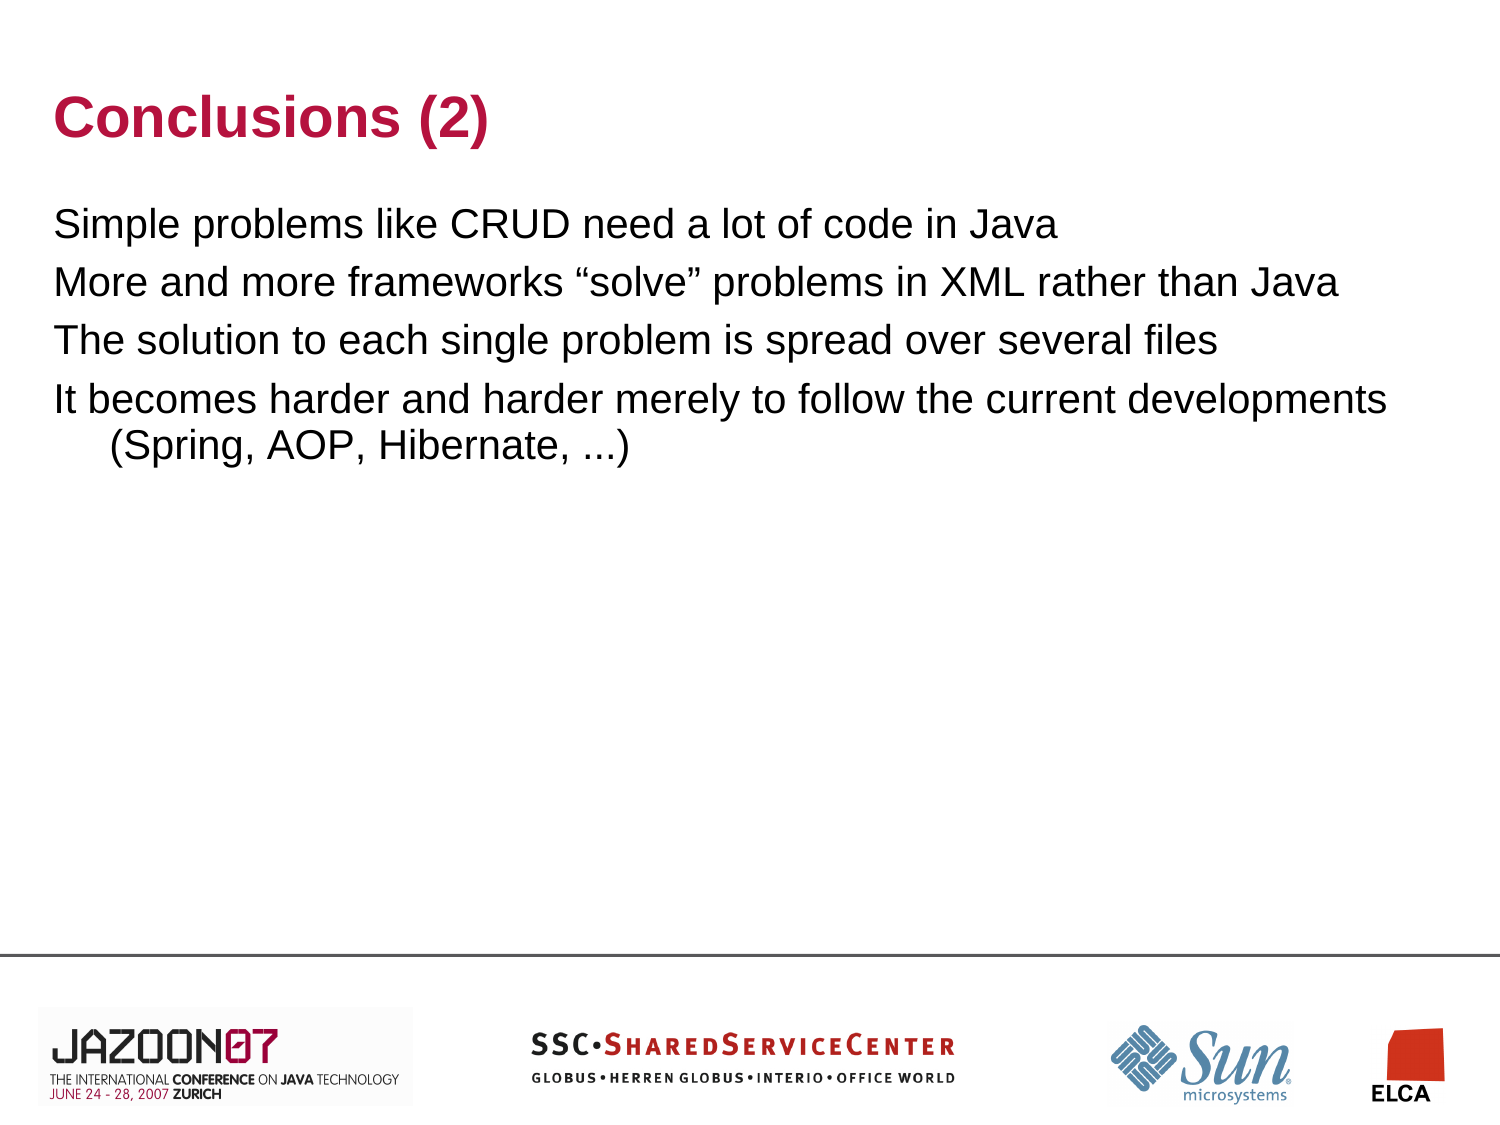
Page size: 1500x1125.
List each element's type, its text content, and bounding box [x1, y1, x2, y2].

picture [531, 1032, 955, 1083]
picture [38, 1007, 413, 1106]
title Conclusions (2) [53, 59, 1447, 185]
list Simple problems like CRUD need a lot of code in Java More and more frameworks “solve” problems in XML rather than Java The solution to each single problem is spread over several files It becomes harder and harder merely to follow the current developments (Spring, AOP, Hibernate, ...) [53, 200, 1447, 947]
picture [1107, 1021, 1294, 1107]
picture [1370, 1025, 1446, 1105]
